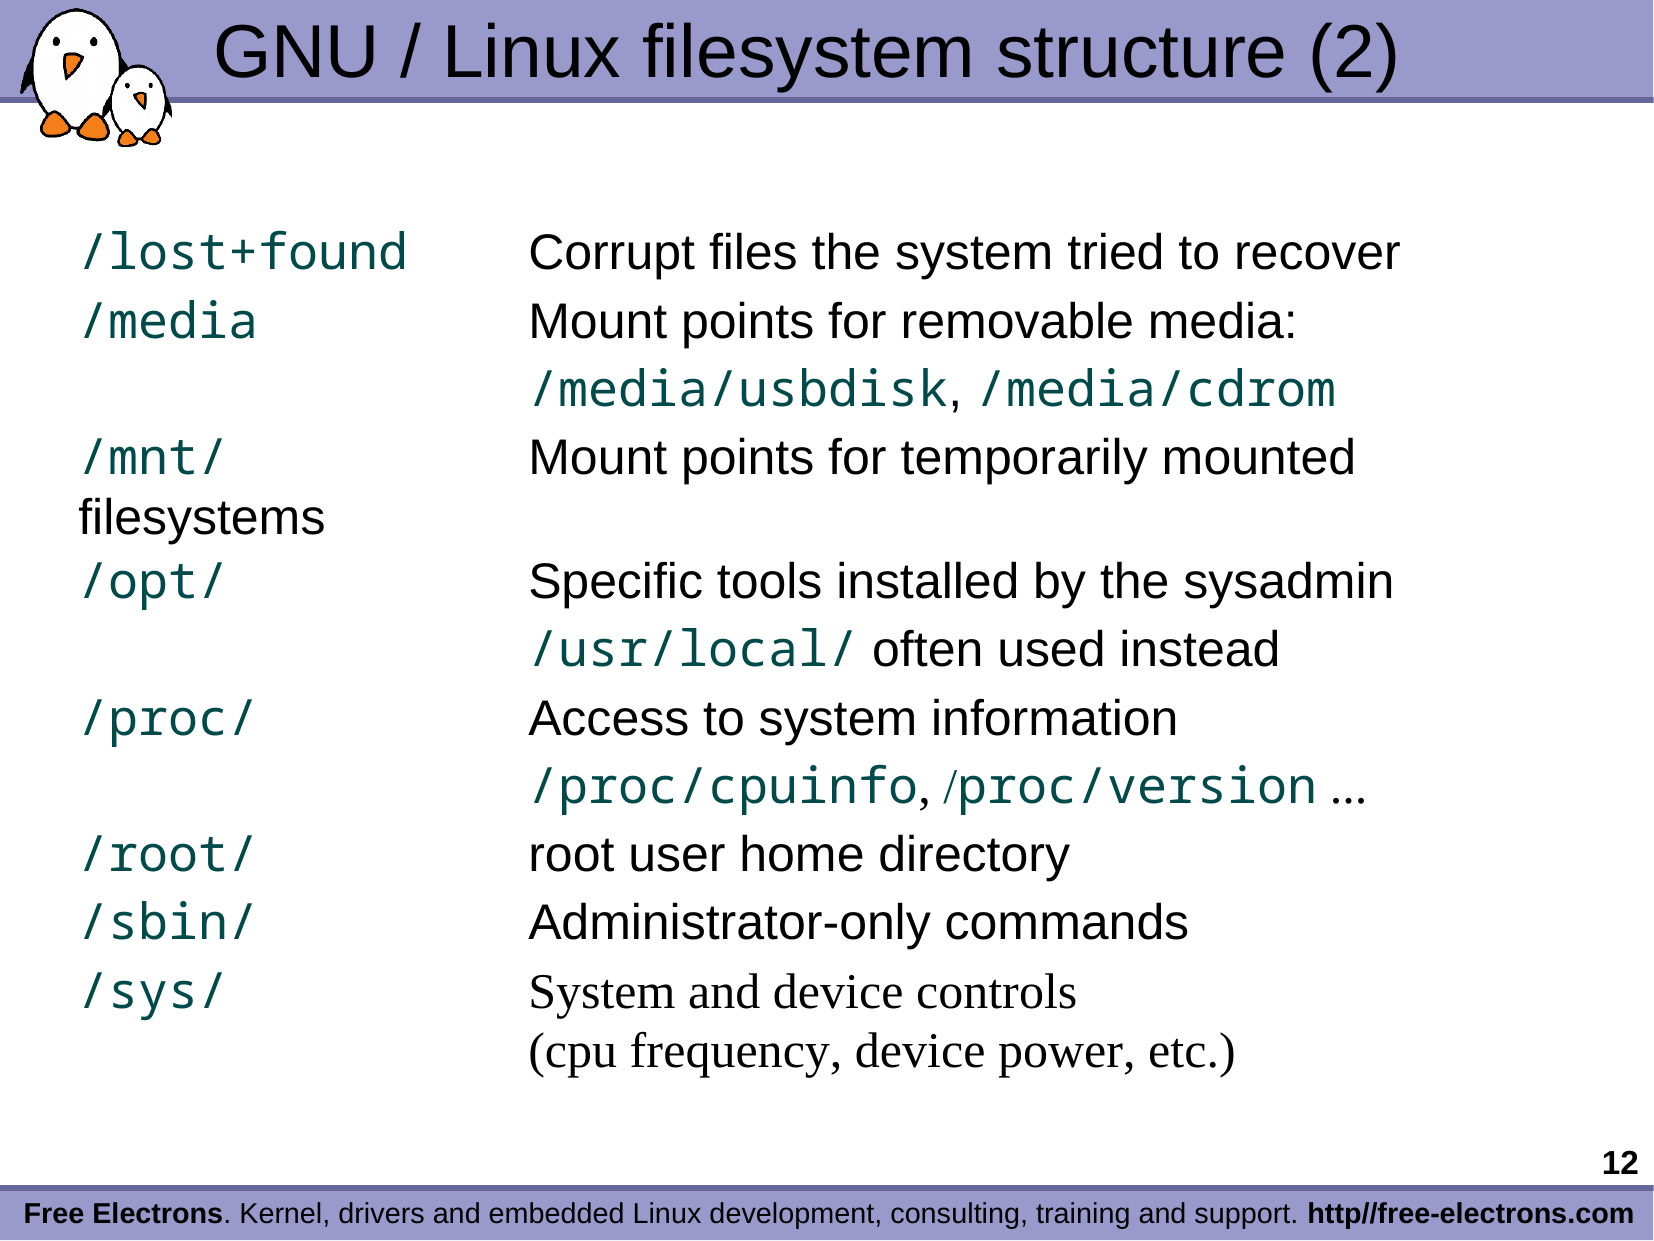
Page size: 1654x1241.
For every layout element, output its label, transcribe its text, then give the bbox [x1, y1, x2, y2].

title GNU / Linux filesystem structure (2) [62, 0, 1552, 103]
picture [20, 8, 172, 147]
list /lost+found Corrupt files the system tried to recover /media Mount points for removable media: /media/usbdisk, /media/cdrom /mnt/ Mount points for temporarily mounted filesystems /opt/ Specific tools installed by the sysadmin /usr/local/ often used instead /proc/ Access to system information /proc/cpuinfo, /proc/version ... /root/ root user home directory /sbin/ Administrator-only commands /sys/ System and device controls (cpu frequency, device power, etc.) [60, 216, 1553, 1028]
